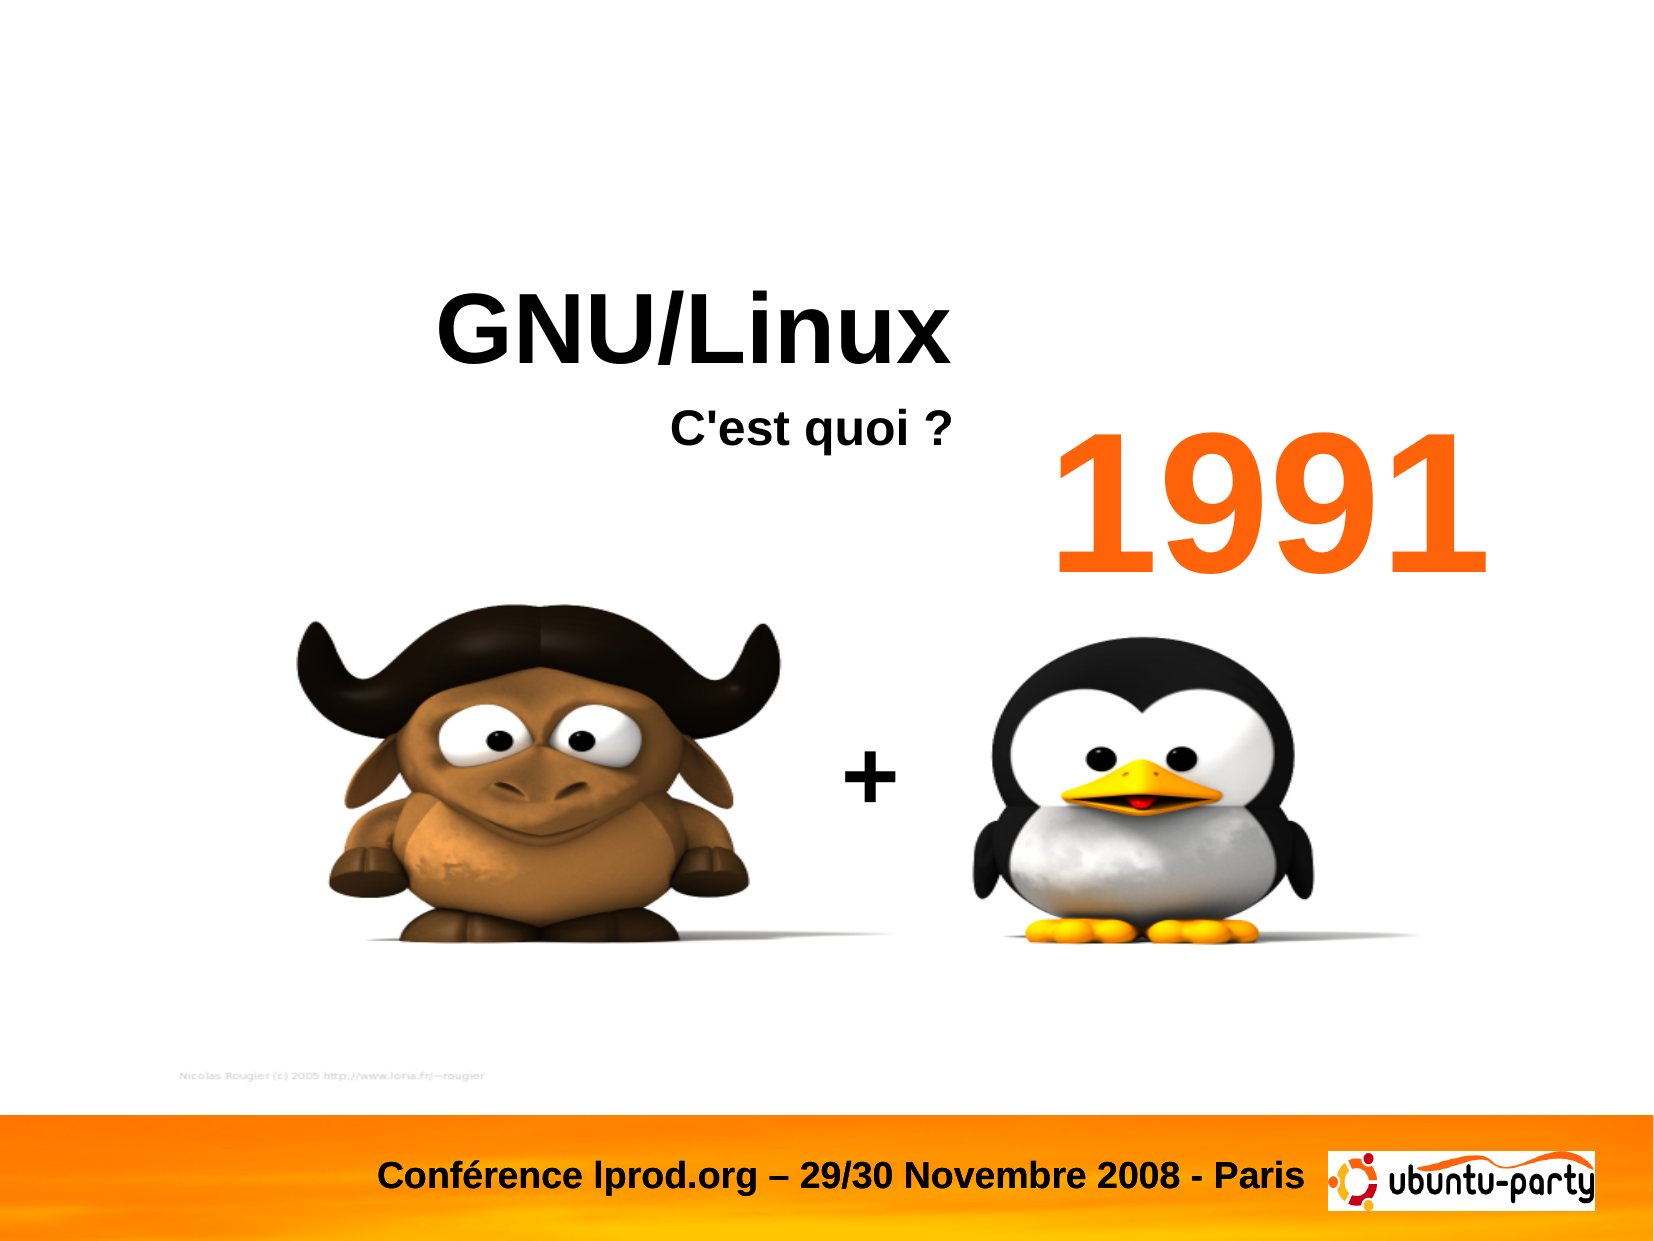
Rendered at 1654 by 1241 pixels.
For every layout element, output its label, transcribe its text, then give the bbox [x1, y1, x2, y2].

picture [0, 1115, 1654, 1241]
text_box + [324, 712, 1418, 857]
picture [177, 560, 1506, 1082]
text_box 1991 [944, 383, 1595, 657]
text_box GNU/Linux [147, 265, 1241, 410]
text_box Conférence lprod.org – 29/30 Novembre 2008 - Paris [295, 1147, 1388, 1211]
text_box C'est quoi ? [265, 393, 944, 473]
